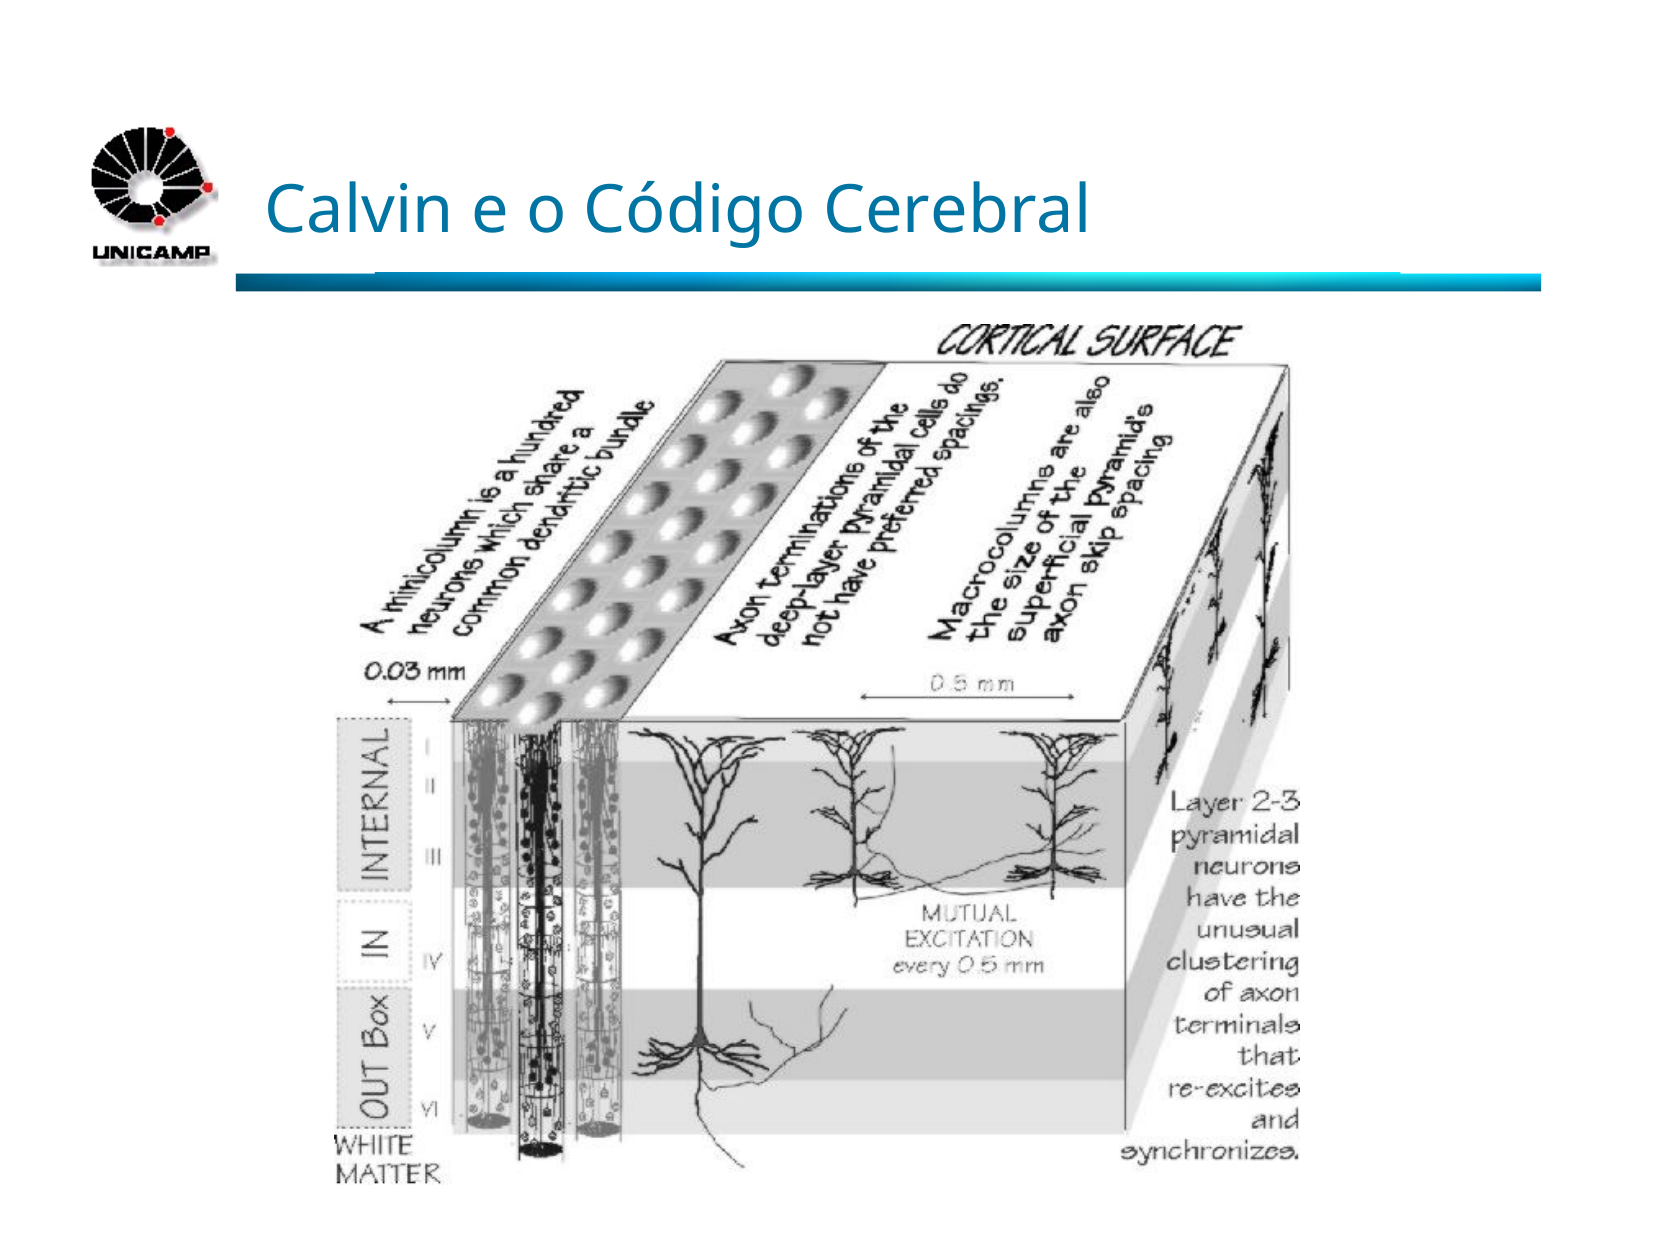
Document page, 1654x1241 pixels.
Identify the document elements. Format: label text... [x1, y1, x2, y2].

title Calvin e o Código Cerebral [264, 42, 1534, 250]
picture [125, 272, 1654, 295]
picture [334, 324, 1300, 1185]
